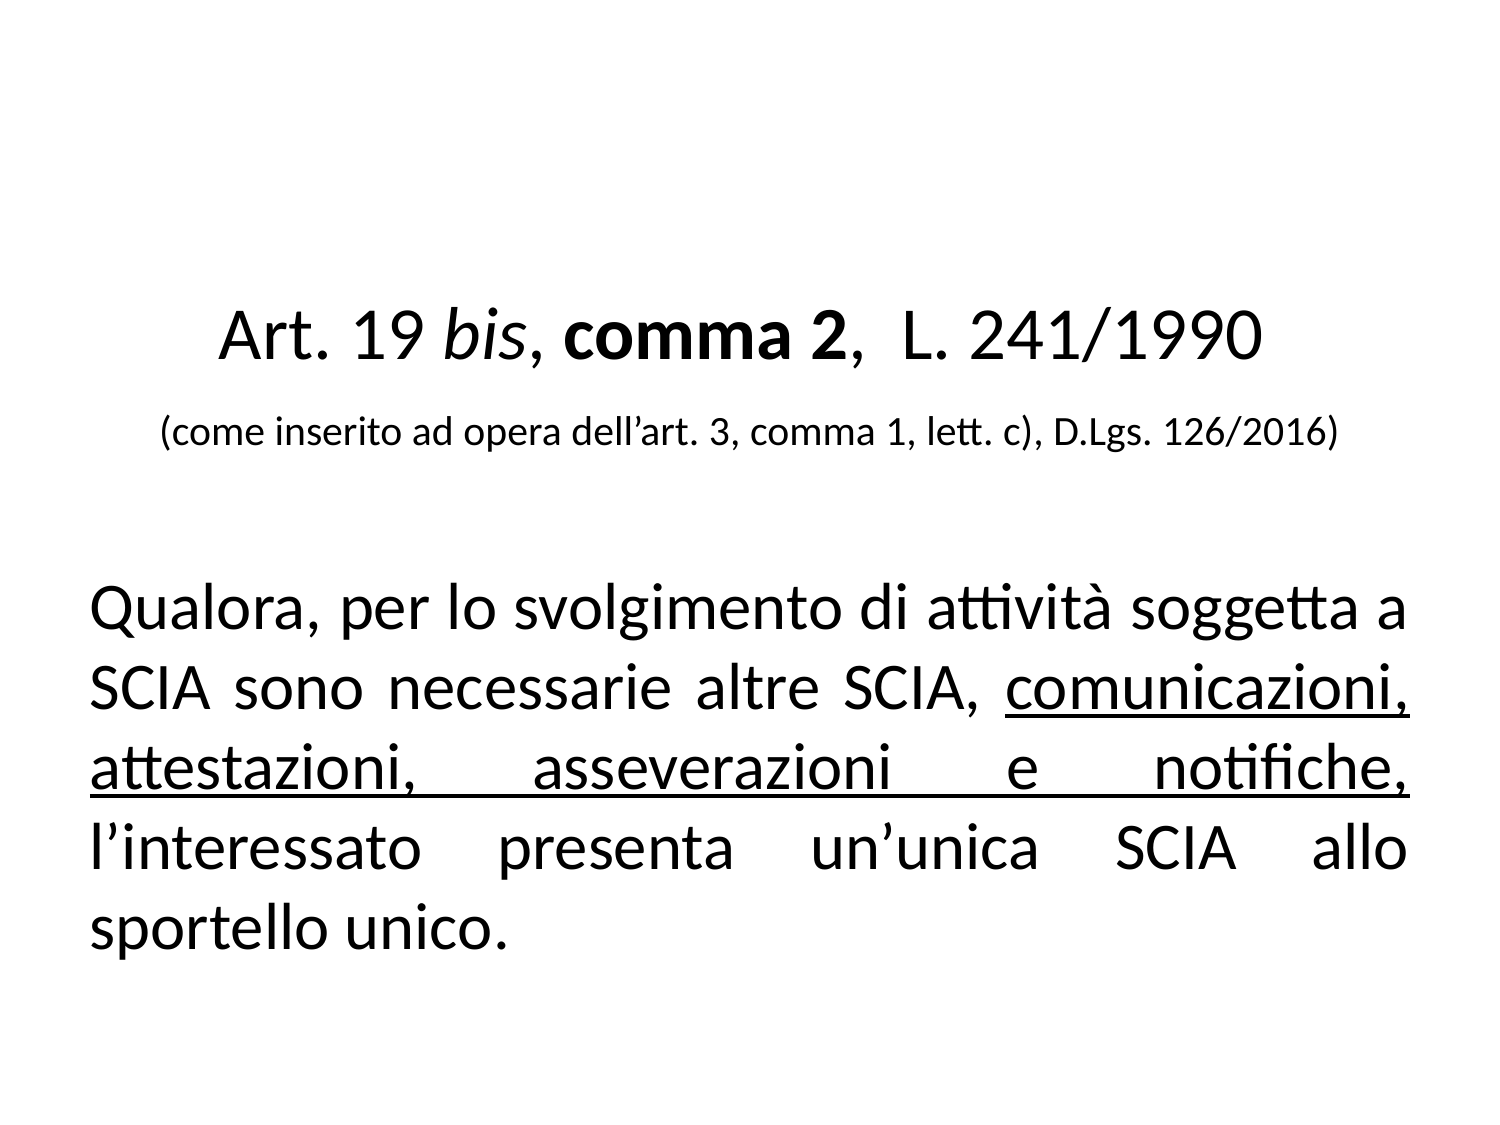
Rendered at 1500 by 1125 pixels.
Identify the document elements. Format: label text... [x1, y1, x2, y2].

list Art. 19 bis, comma 2, L. 241/1990 (come inserito ad opera dell’art. 3, comma 1, lett. c), D.Lgs. 126/2016) Qualora, per lo svolgimento di attività soggetta a SCIA sono necessarie altre SCIA, comunicazioni, attestazioni, asseverazioni e notifiche, l’interessato presenta un’unica SCIA allo sportello unico. [75, 78, 1425, 1005]
